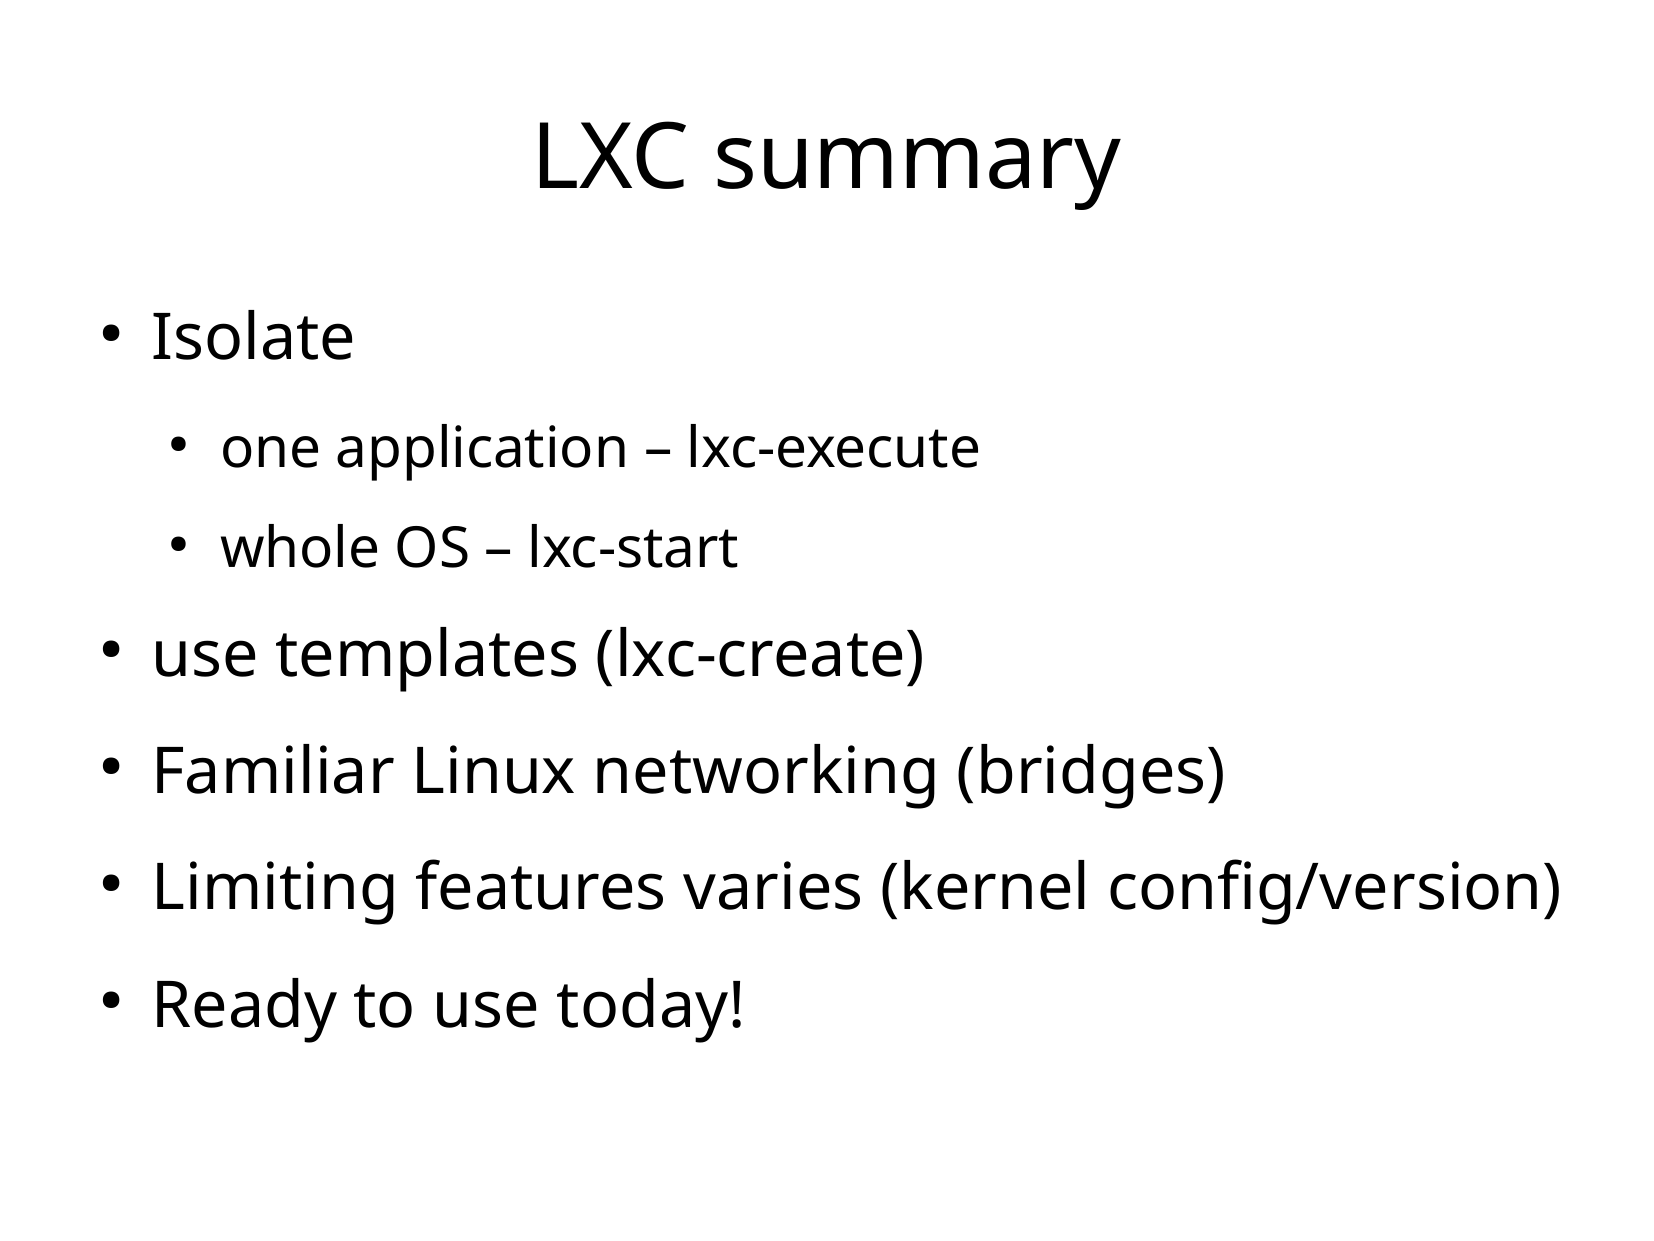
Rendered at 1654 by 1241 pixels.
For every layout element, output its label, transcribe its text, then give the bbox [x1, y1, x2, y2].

list Isolate one application – lxc-execute whole OS – lxc-start use templates (lxc-create) Familiar Linux networking (bridges) Limiting features varies (kernel config/version) Ready to use today! [82, 290, 1571, 1109]
title LXC summary [82, 49, 1571, 257]
